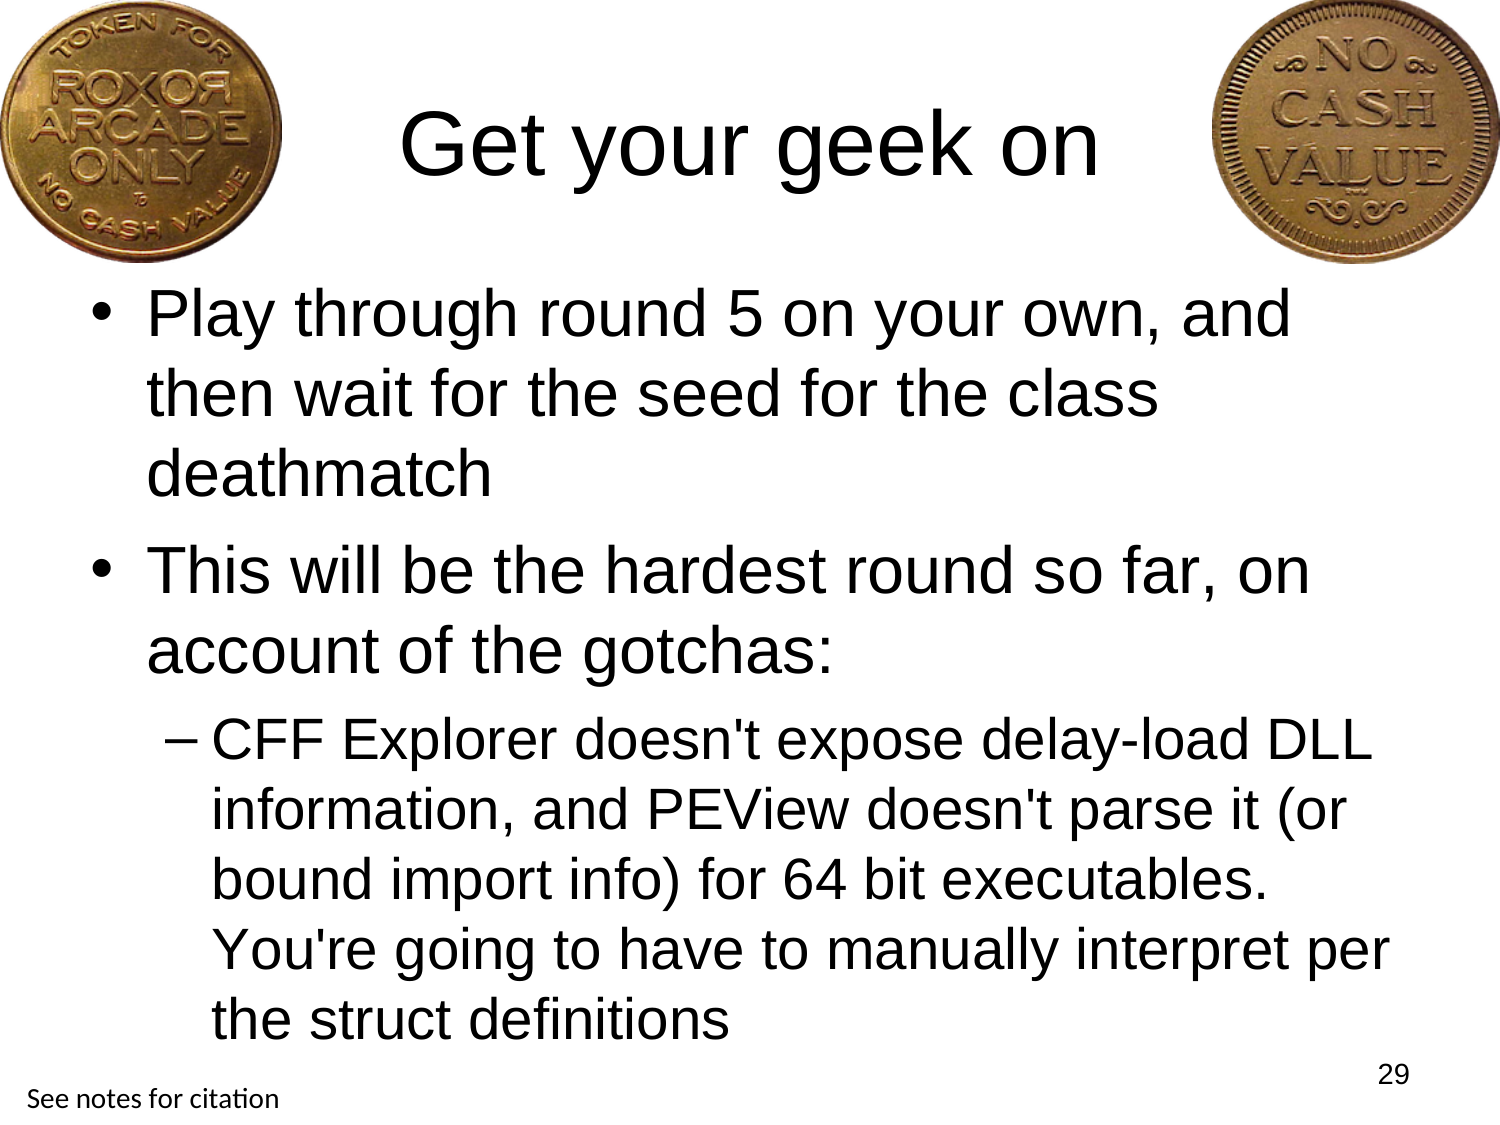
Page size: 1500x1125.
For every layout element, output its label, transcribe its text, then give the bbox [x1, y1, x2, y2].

list Play through round 5 on your own, and then wait for the seed for the class deathmatch This will be the hardest round so far, on account of the gotchas: CFF Explorer doesn't expose delay-load DLL information, and PEView doesn't parse it (or bound import info) for 64 bit executables. You're going to have to manually interpret per the struct definitions [75, 262, 1426, 1059]
text_box See notes for citation [12, 1072, 295, 1123]
text_box <number> [1074, 1042, 1426, 1103]
picture [0, 0, 282, 263]
title Get your geek on [282, 45, 1212, 233]
picture [1212, 0, 1500, 265]
